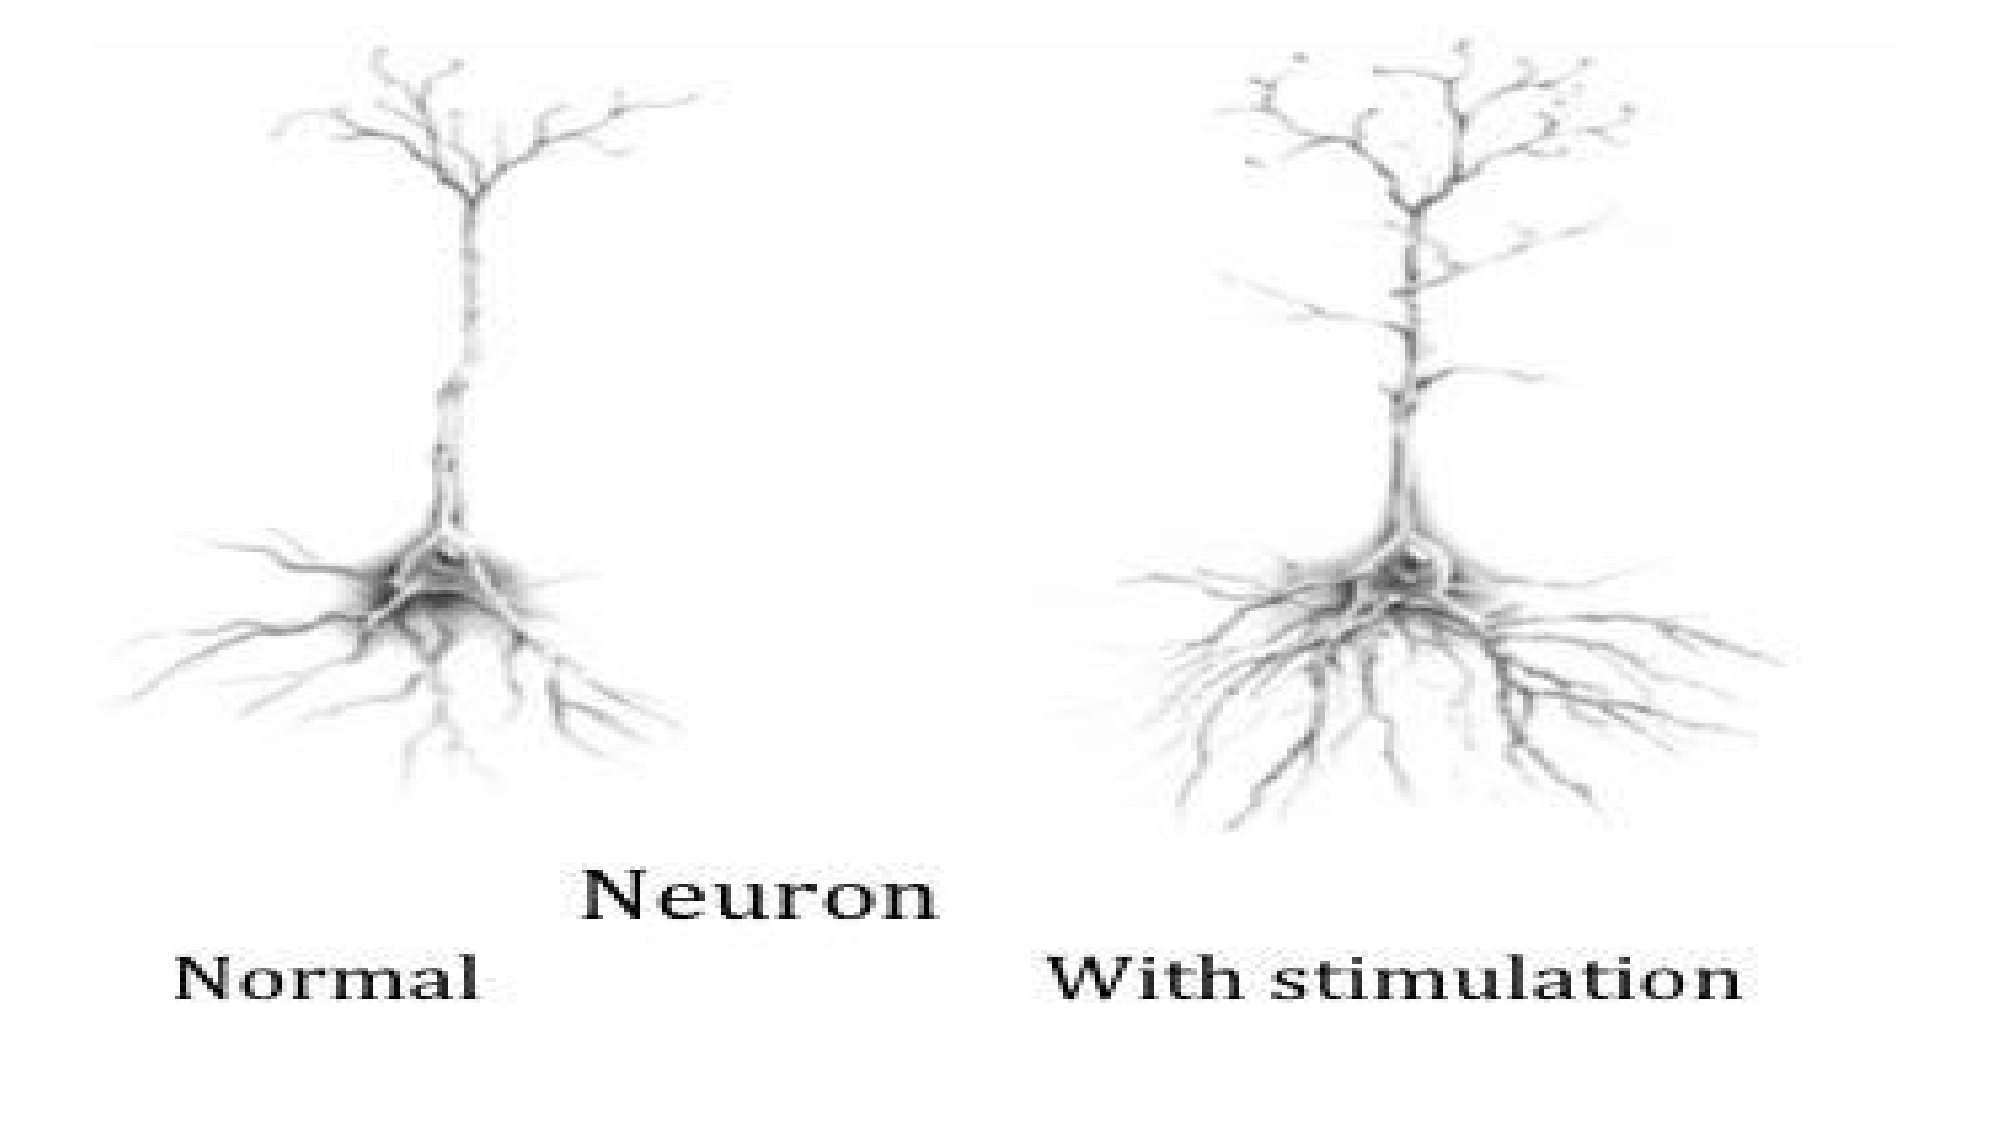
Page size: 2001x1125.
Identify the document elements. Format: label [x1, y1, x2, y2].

picture [90, 25, 1903, 1108]
